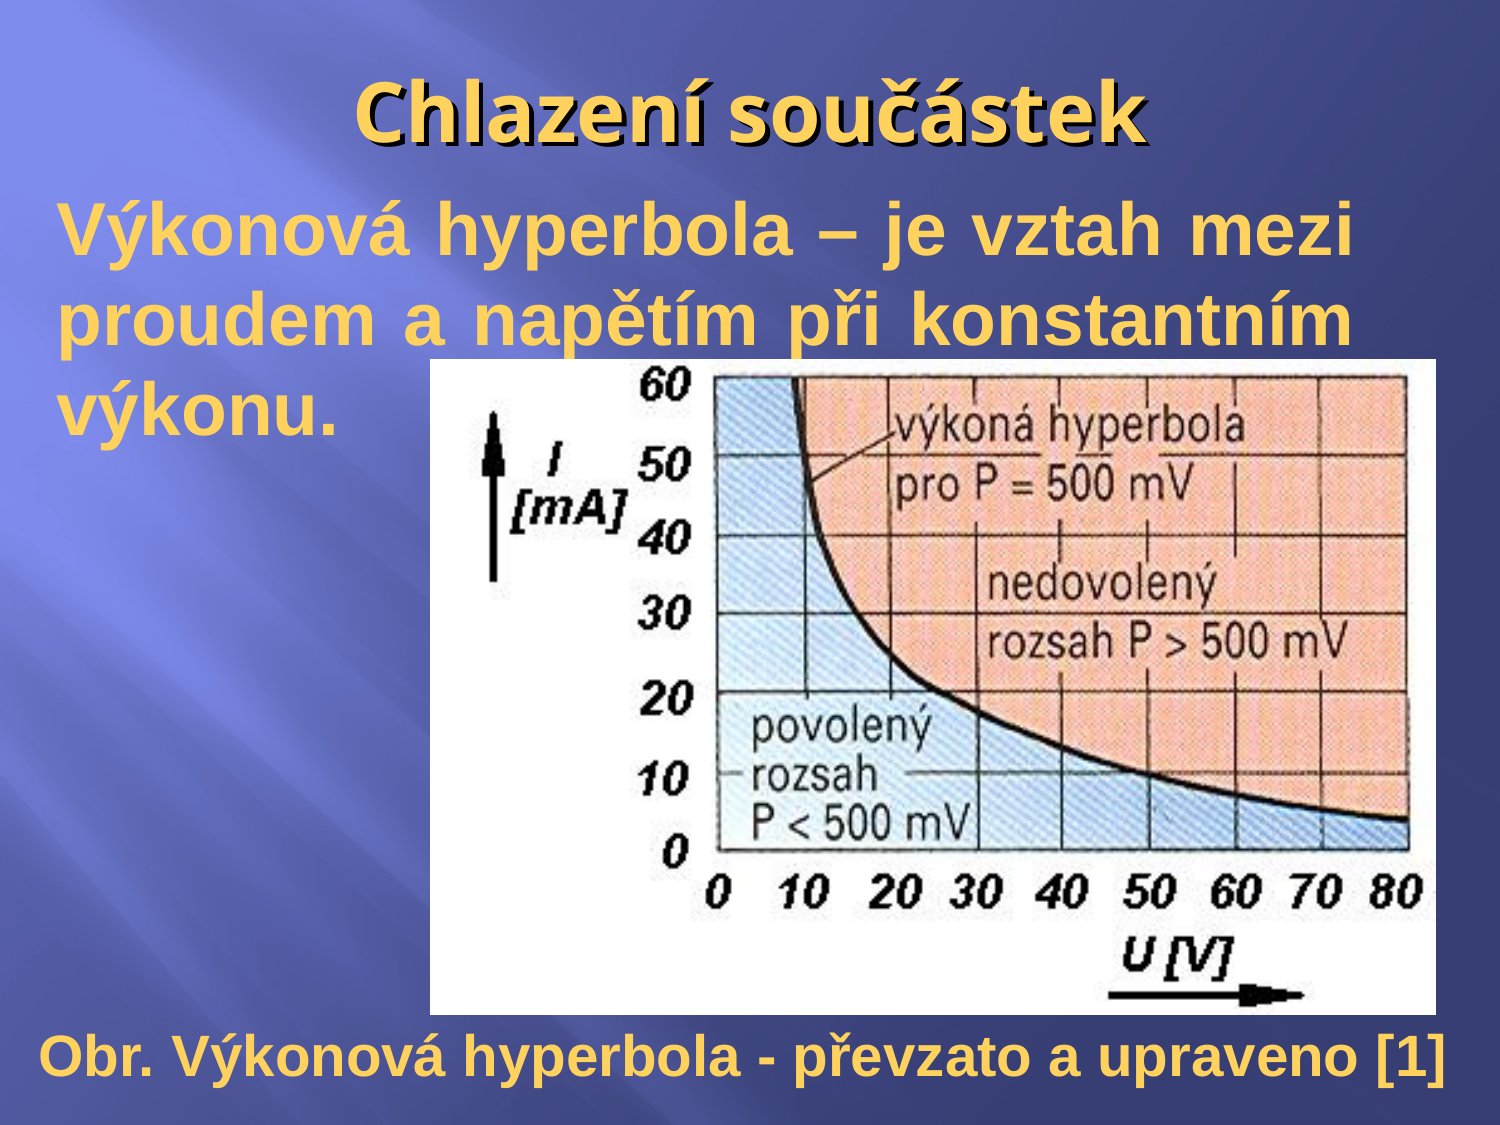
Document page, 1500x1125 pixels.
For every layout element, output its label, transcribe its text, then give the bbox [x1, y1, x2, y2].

text_box Výkonová hyperbola – je vztah mezi proudem a napětím při konstantním výkonu. [41, 172, 1447, 421]
title Chlazení součástek [75, 45, 1426, 172]
picture [0, 0, 1500, 1125]
text_box Obr. Výkonová hyperbola - převzato a upraveno [1] [23, 999, 1483, 1107]
